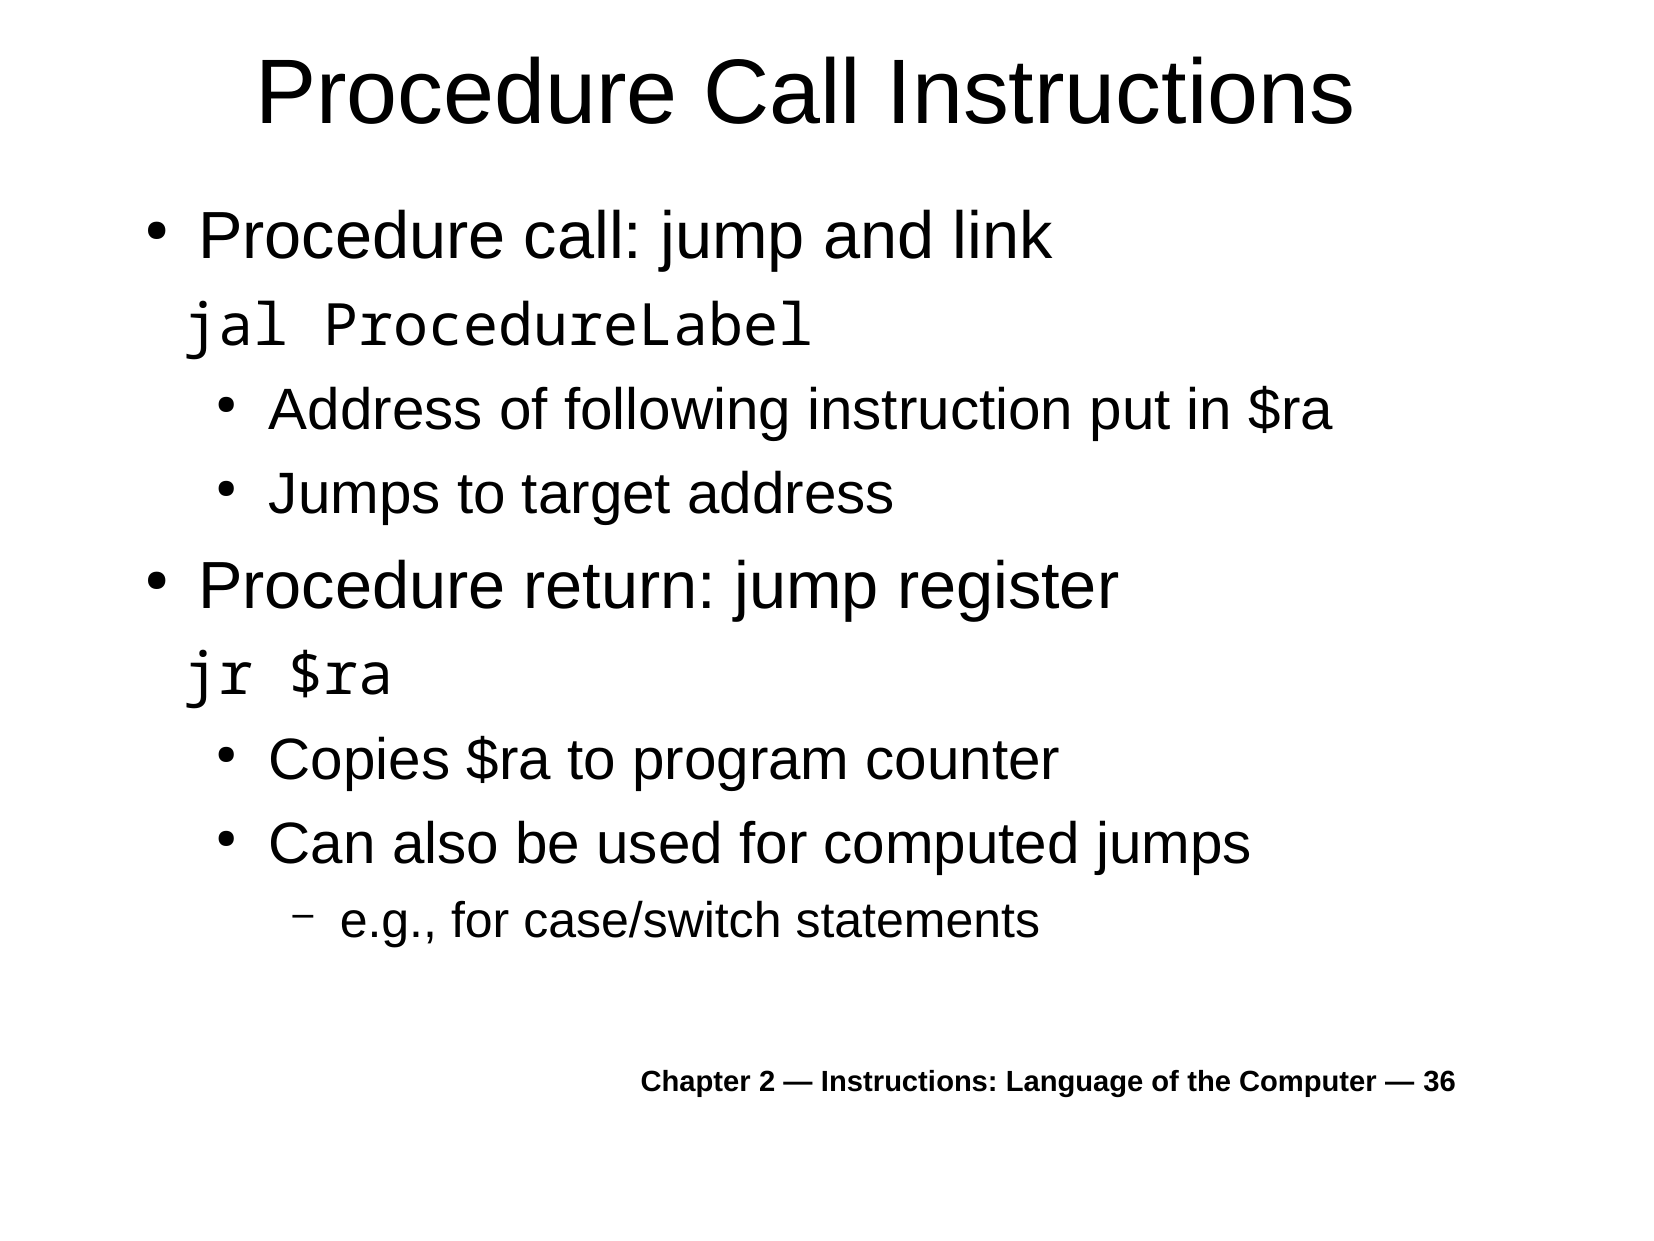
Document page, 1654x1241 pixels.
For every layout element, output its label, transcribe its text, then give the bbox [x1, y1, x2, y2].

list Procedure call: jump and link jal ProcedureLabel Address of following instruction put in $ra Jumps to target address Procedure return: jump register jr $ra Copies $ra to program counter Can also be used for computed jumps e.g., for case/switch statements [112, 184, 1469, 1024]
title Procedure Call Instructions [112, 23, 1468, 149]
text_box Chapter 2 — Instructions: Language of the Computer — <number> [277, 1046, 1471, 1106]
